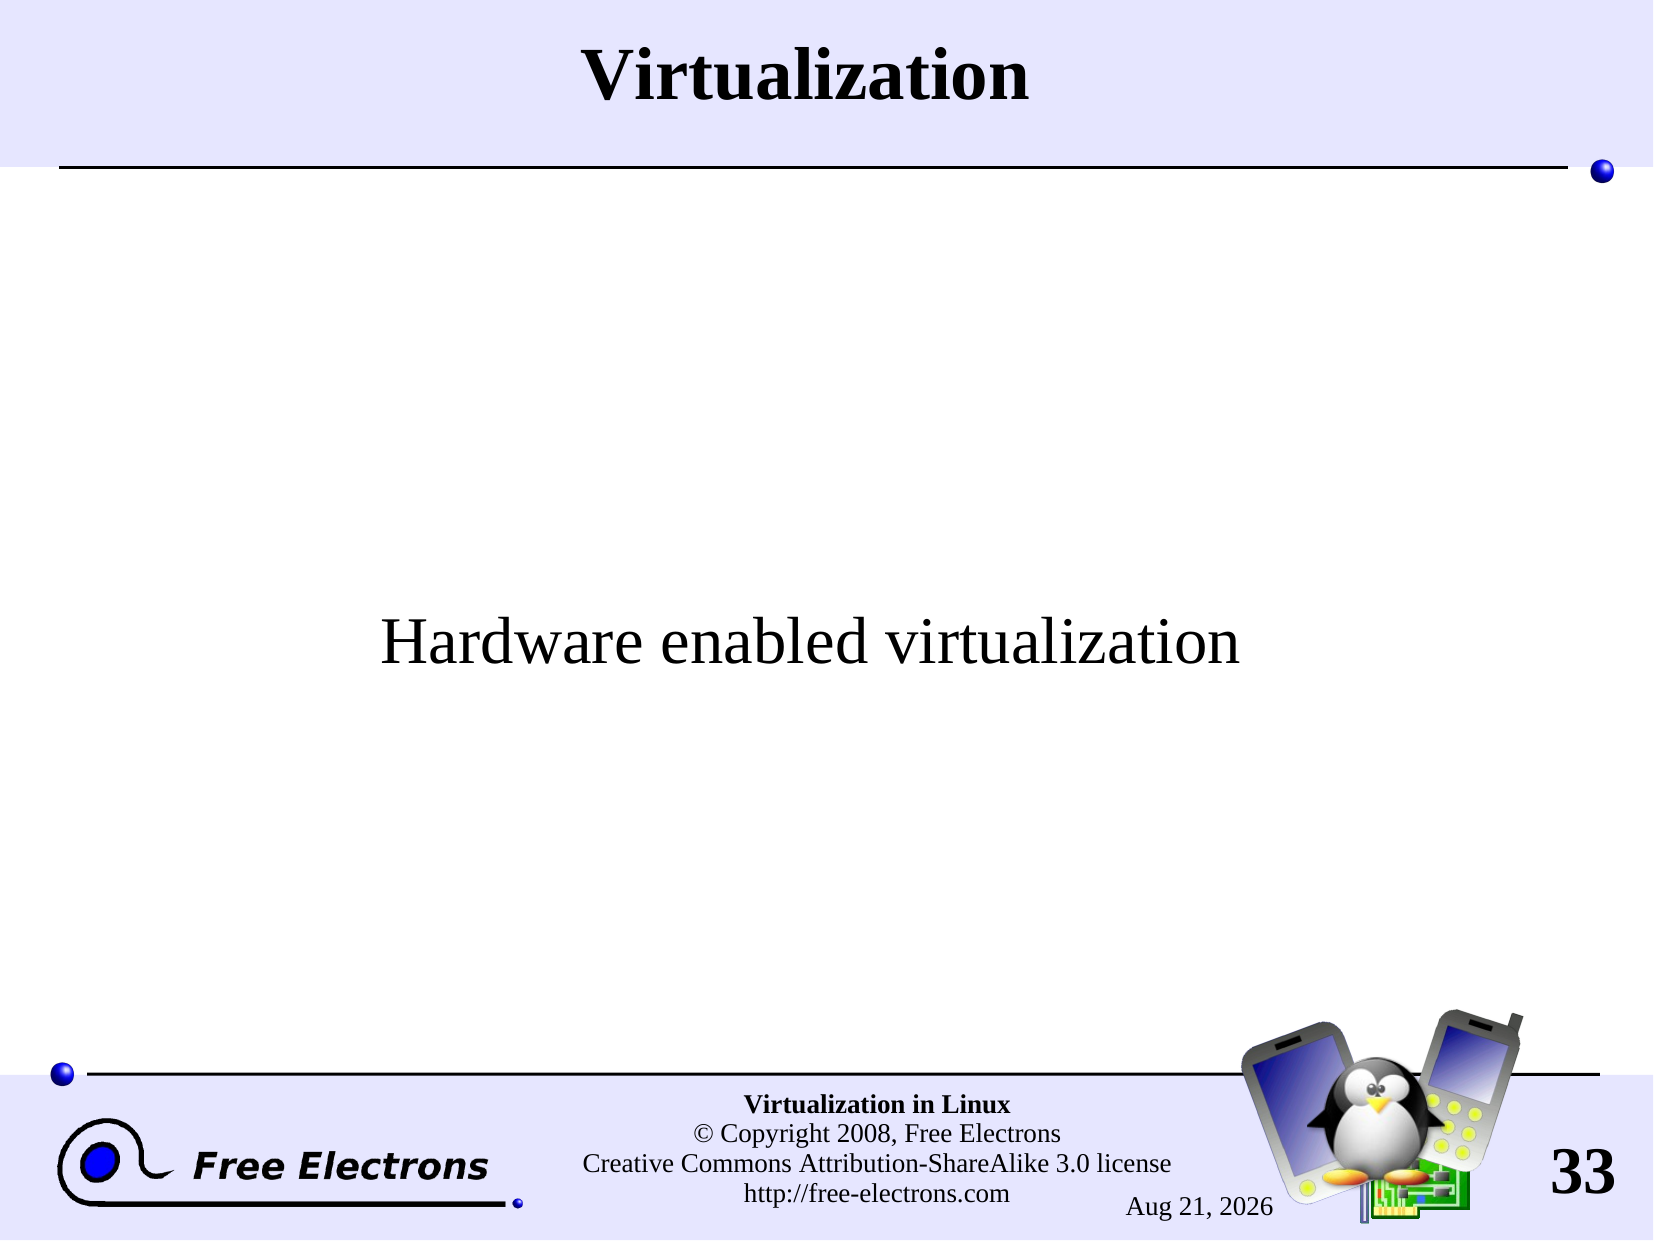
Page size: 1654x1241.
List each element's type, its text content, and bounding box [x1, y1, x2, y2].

picture [50, 1107, 527, 1216]
picture [1231, 1007, 1538, 1241]
subtitle Hardware enabled virtualization [105, 216, 1518, 1066]
title Virtualization [60, 25, 1551, 124]
